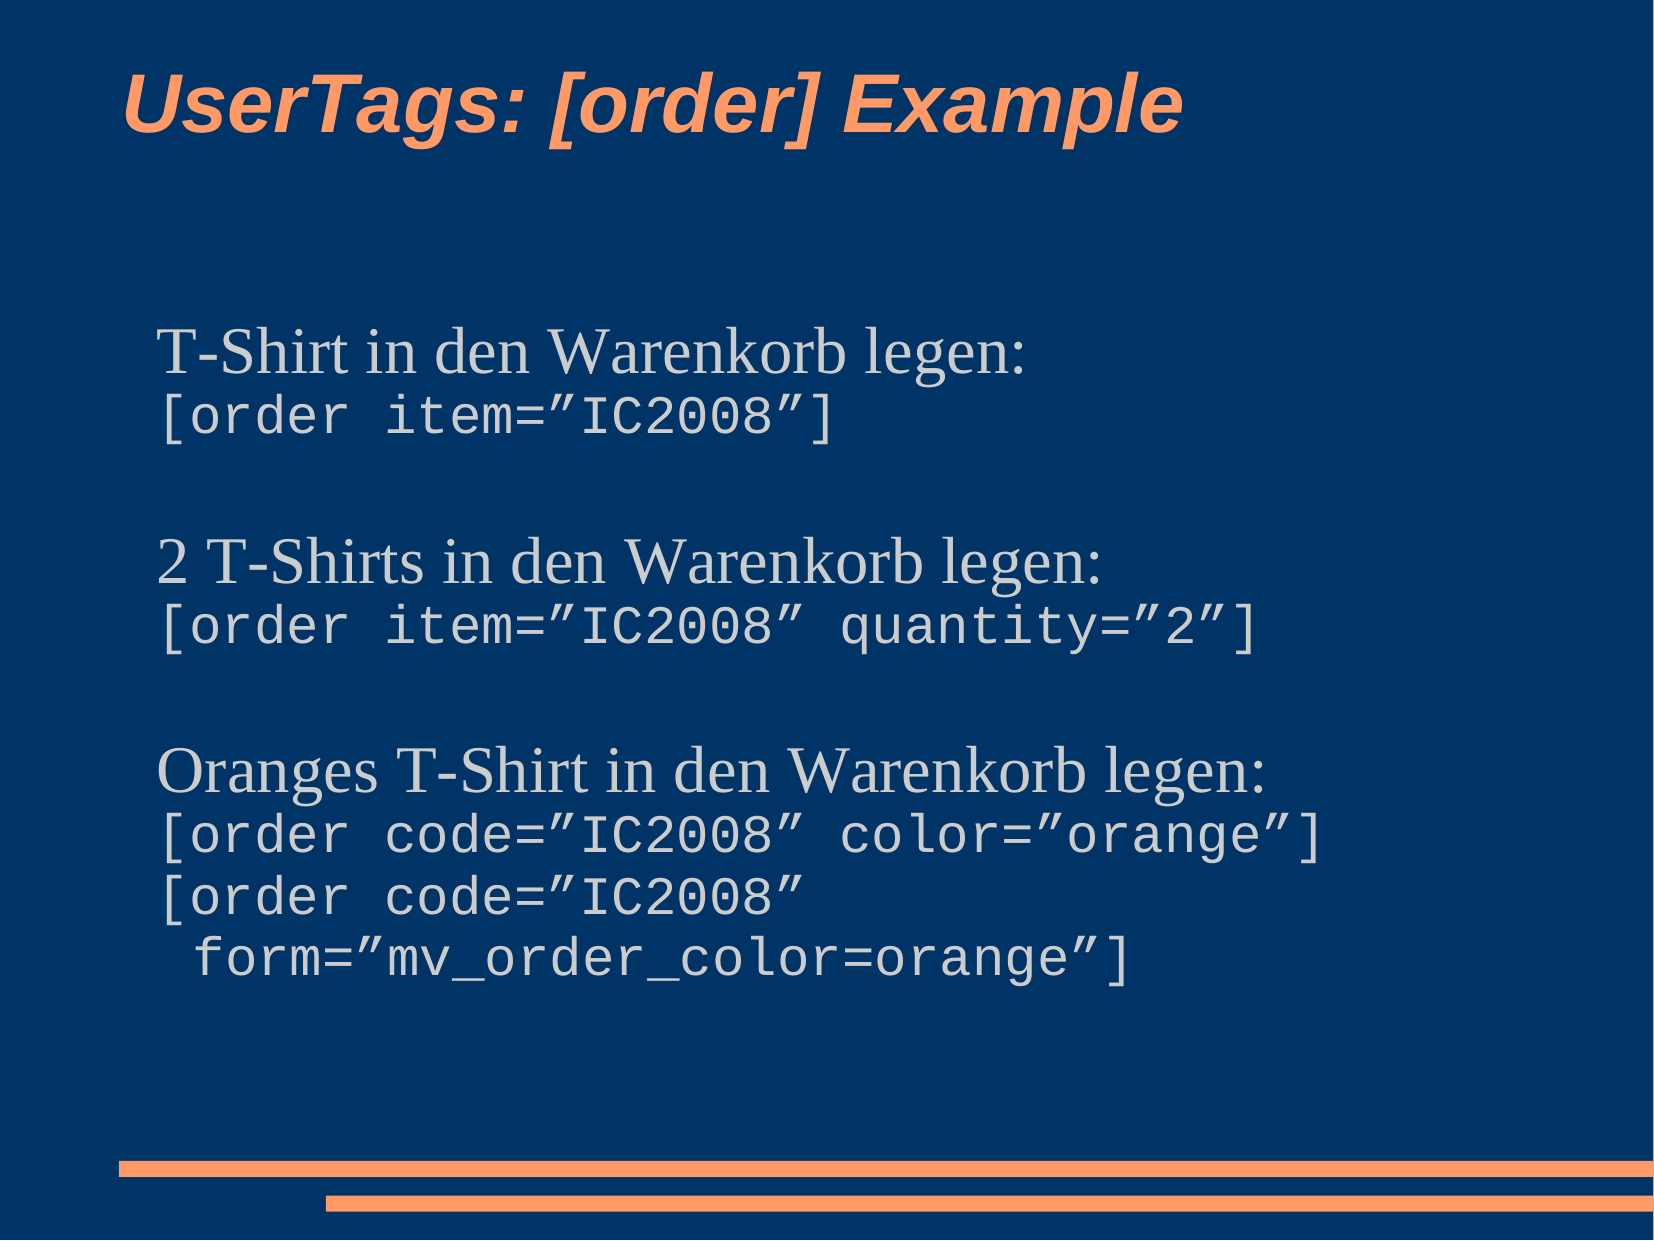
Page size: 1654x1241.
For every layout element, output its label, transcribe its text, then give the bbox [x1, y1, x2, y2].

title UserTags: [order] Example [121, 46, 1534, 254]
subtitle T-Shirt in den Warenkorb legen: [order item=”IC2008”] 2 T-Shirts in den Warenkorb legen: [order item=”IC2008” quantity=”2”] Oranges T-Shirt in den Warenkorb legen: [order code=”IC2008” color=”orange”] [order code=”IC2008” form=”mv_order_color=orange”] [121, 322, 1561, 1133]
